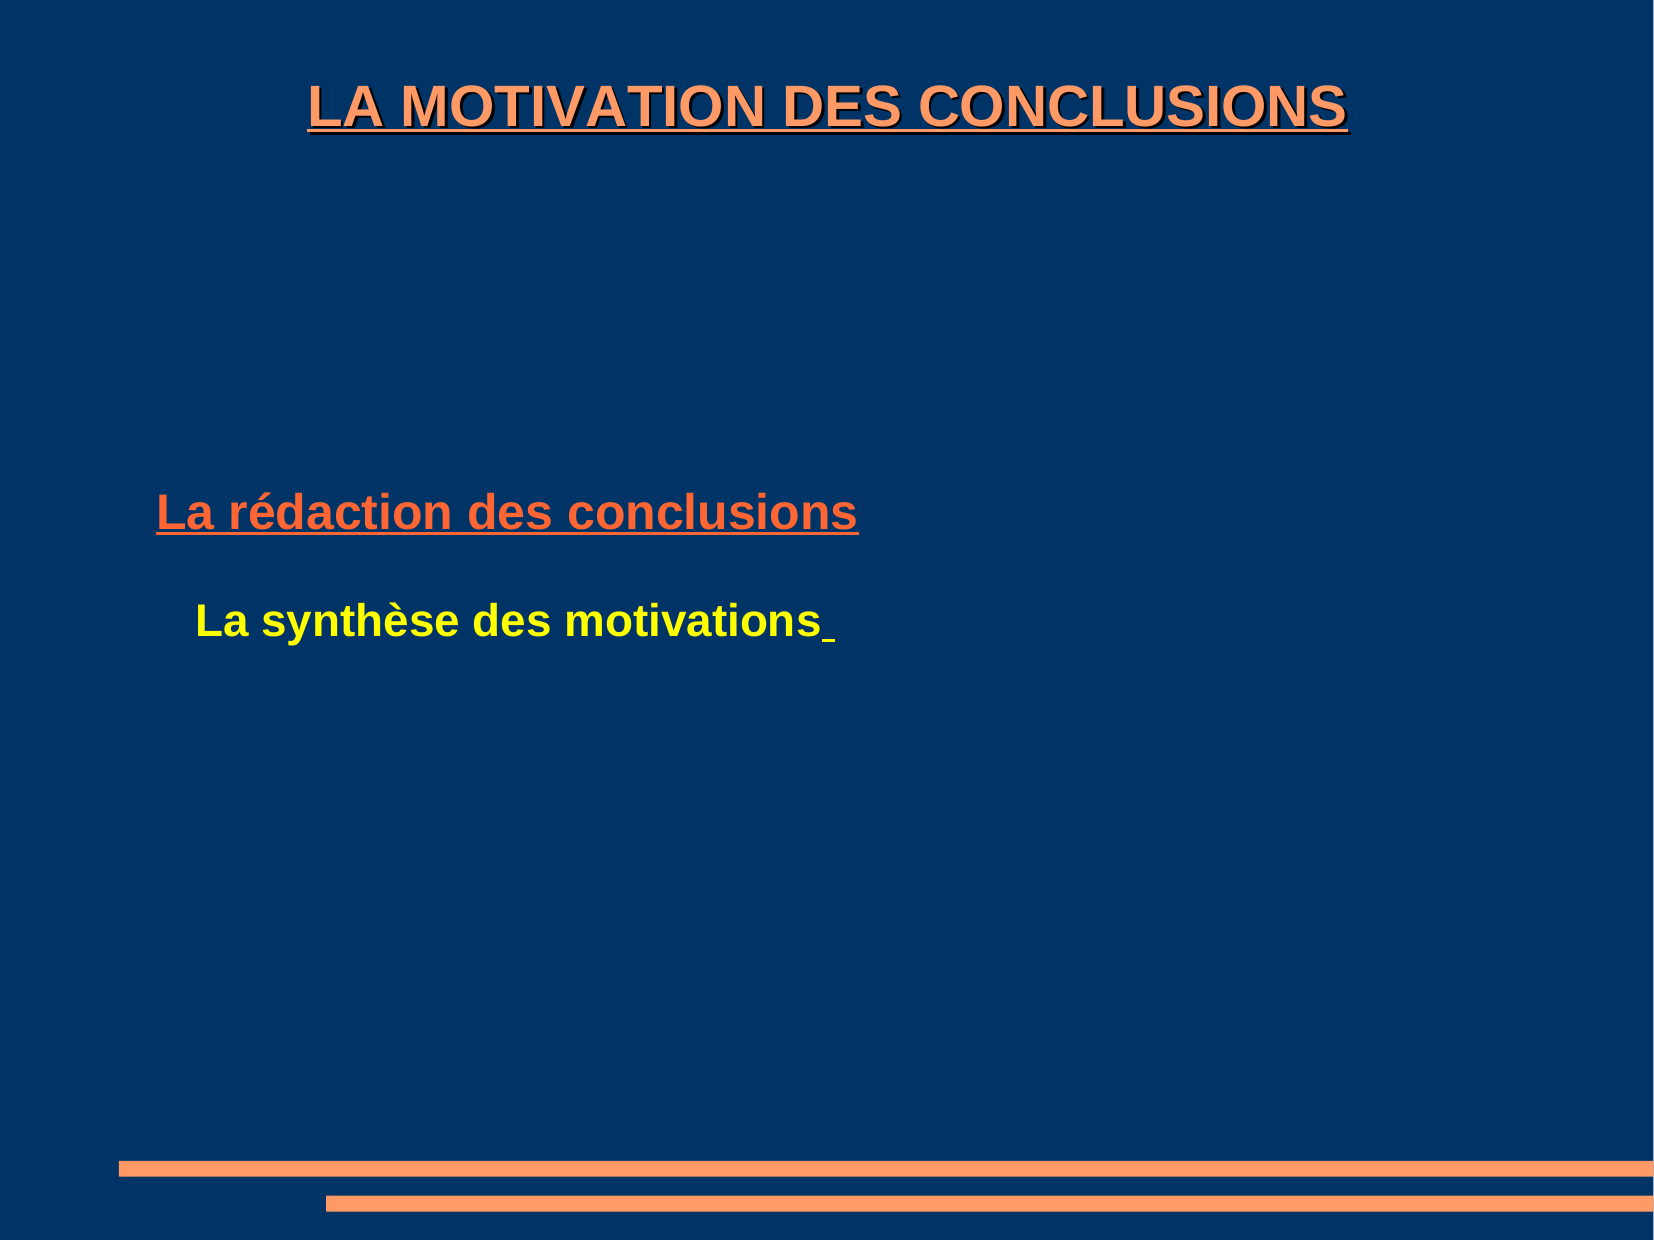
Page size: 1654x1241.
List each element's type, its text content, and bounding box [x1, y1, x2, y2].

subtitle La rédaction des conclusions La synthèse des motivations [121, 185, 1561, 1160]
title LA MOTIVATION DES CONCLUSIONS [121, 46, 1534, 166]
